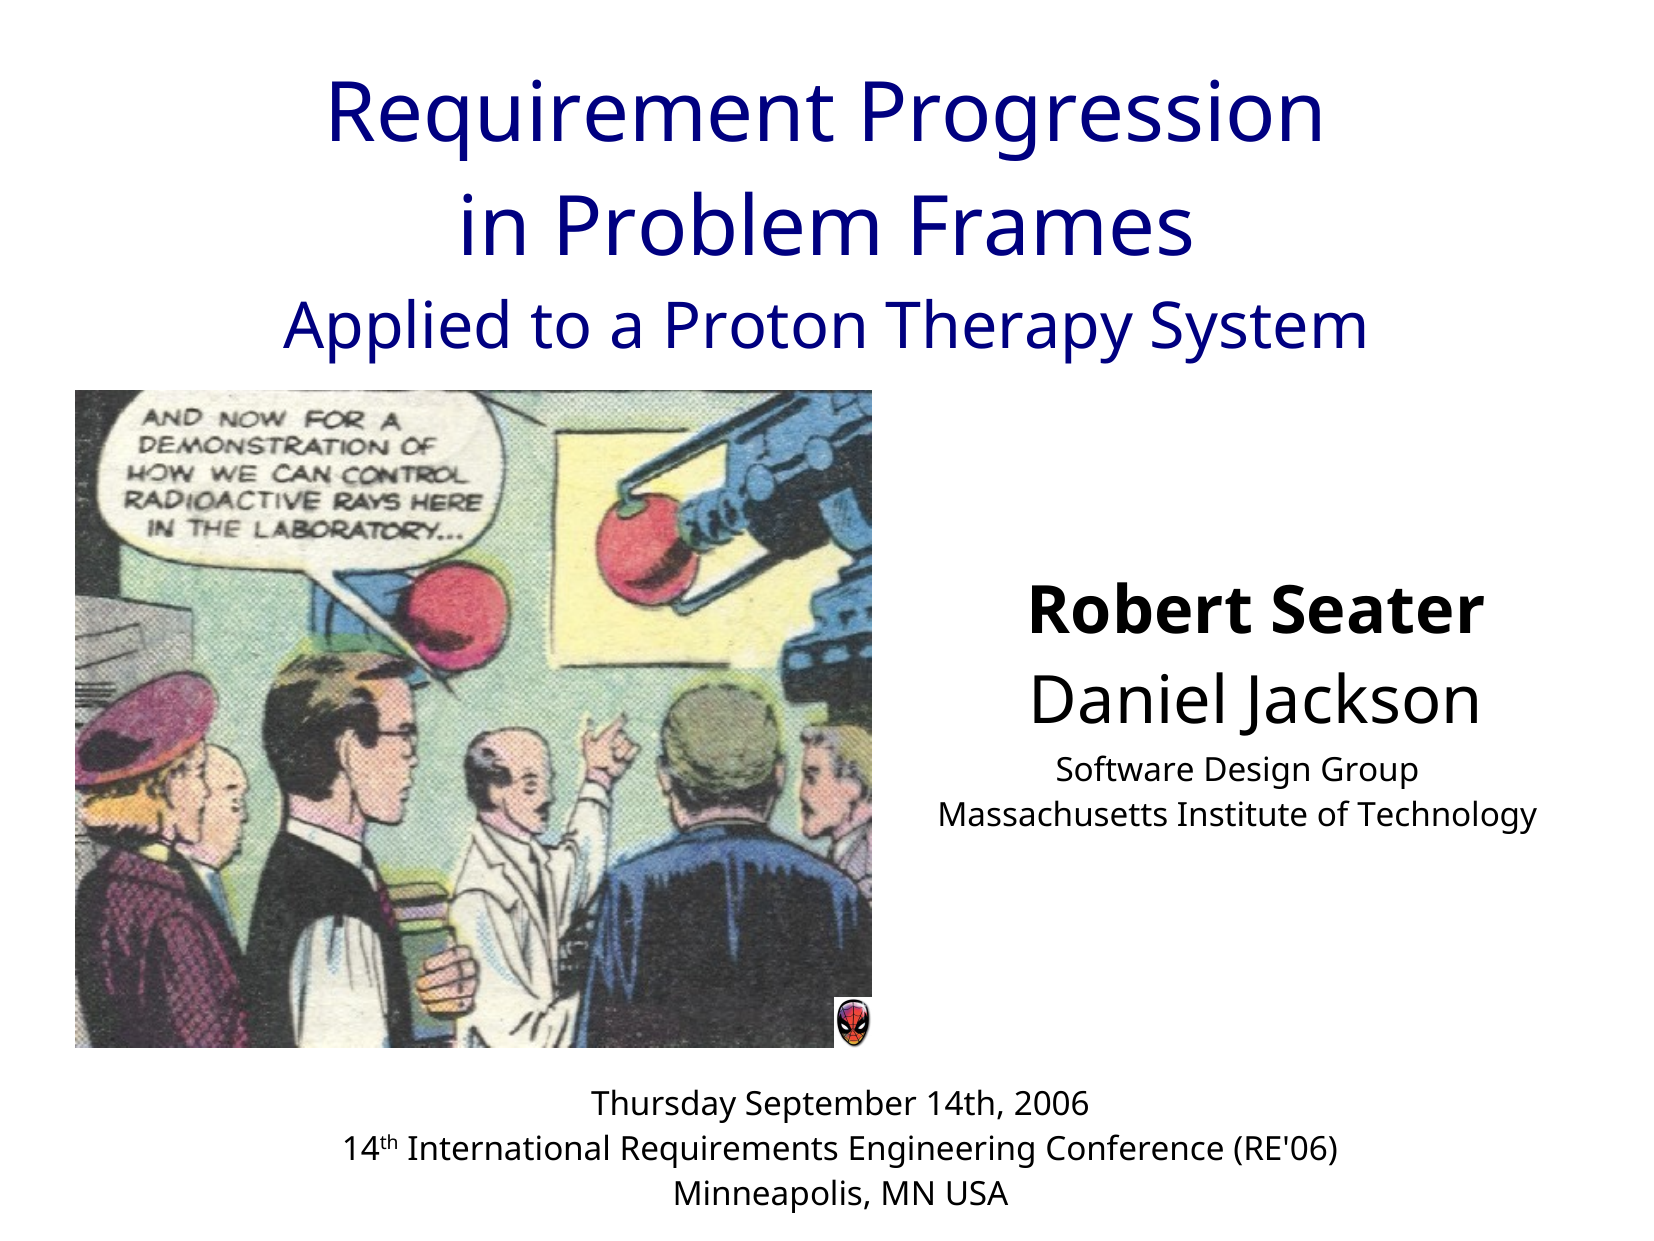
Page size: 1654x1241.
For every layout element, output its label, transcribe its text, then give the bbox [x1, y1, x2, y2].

subtitle Robert Seater Daniel Jackson [875, 538, 1601, 743]
text_box Software Design Group Massachusetts Institute of Technology [875, 743, 1601, 839]
text_box Thursday September 14th, 2006 14th International Requirements Engineering Conference (RE'06) Minneapolis, MN USA [96, 1073, 1585, 1222]
picture [75, 390, 872, 1048]
title Requirement Progression in Problem Frames Applied to a Proton Therapy System [82, 75, 1571, 345]
